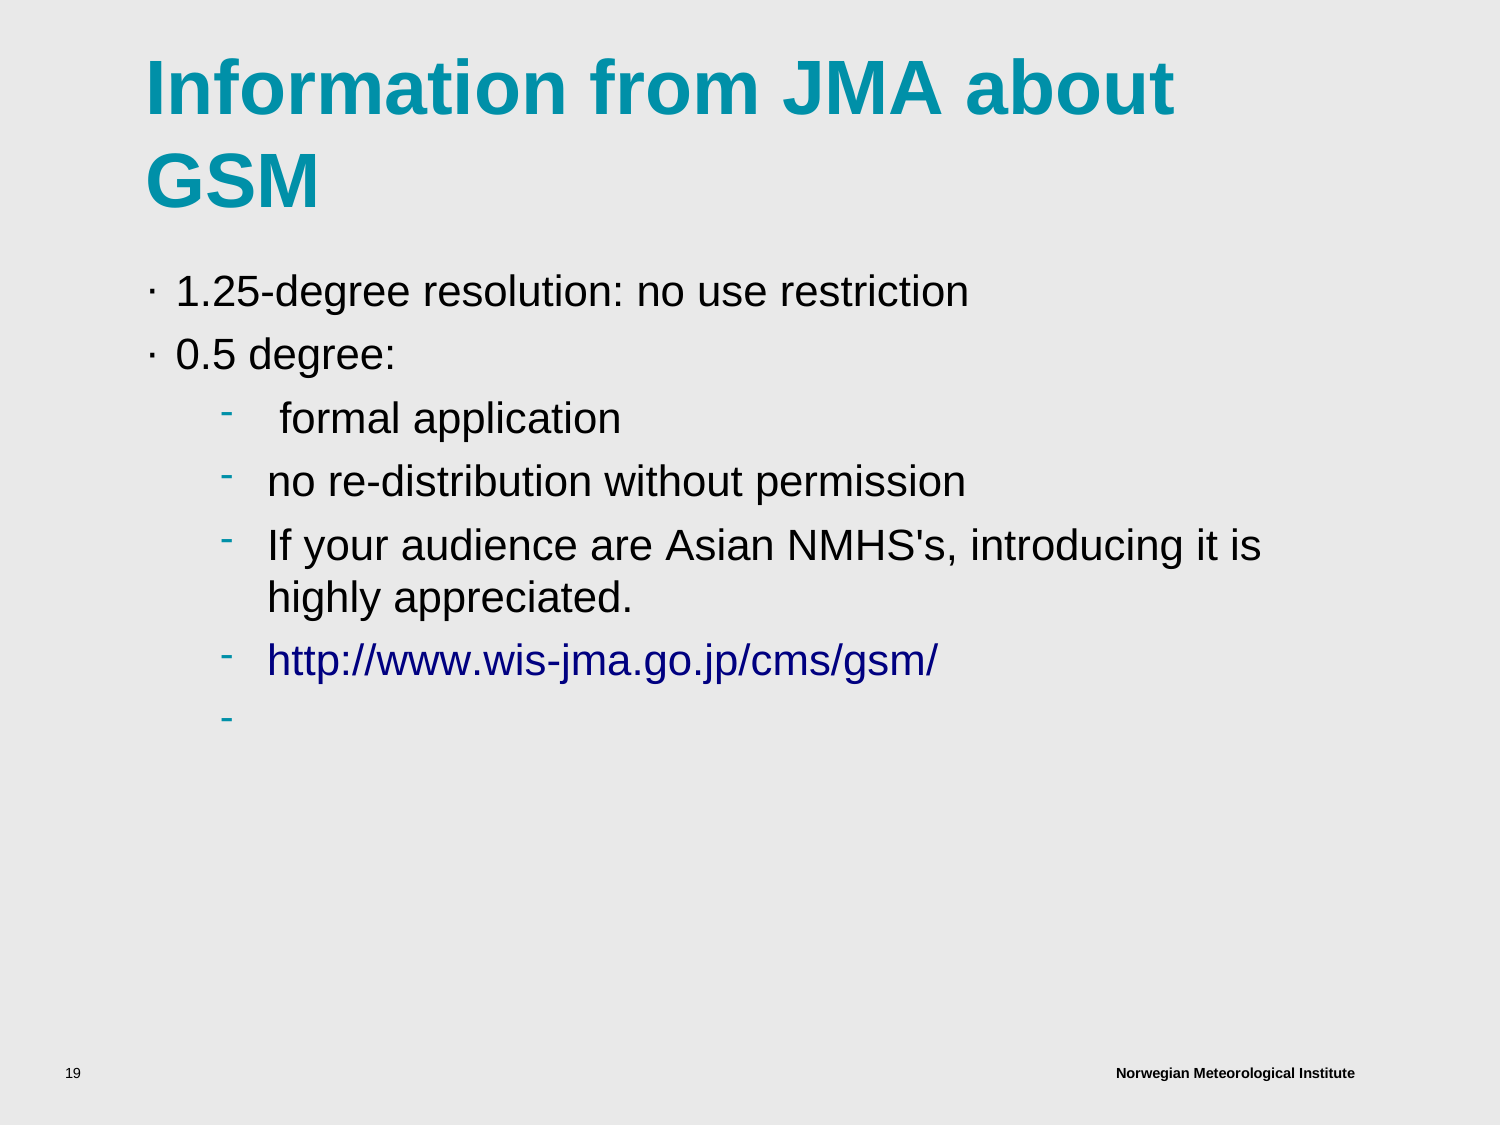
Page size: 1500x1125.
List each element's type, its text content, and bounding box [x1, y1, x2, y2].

list 1.25-degree resolution: no use restriction 0.5 degree: formal application no re-distribution without permission If your audience are Asian NMHS's, introducing it is highly appreciated. http://www.wis-jma.go.jp/cms/gsm/ [145, 262, 1355, 915]
title Information from JMA about GSM [145, 37, 1355, 223]
